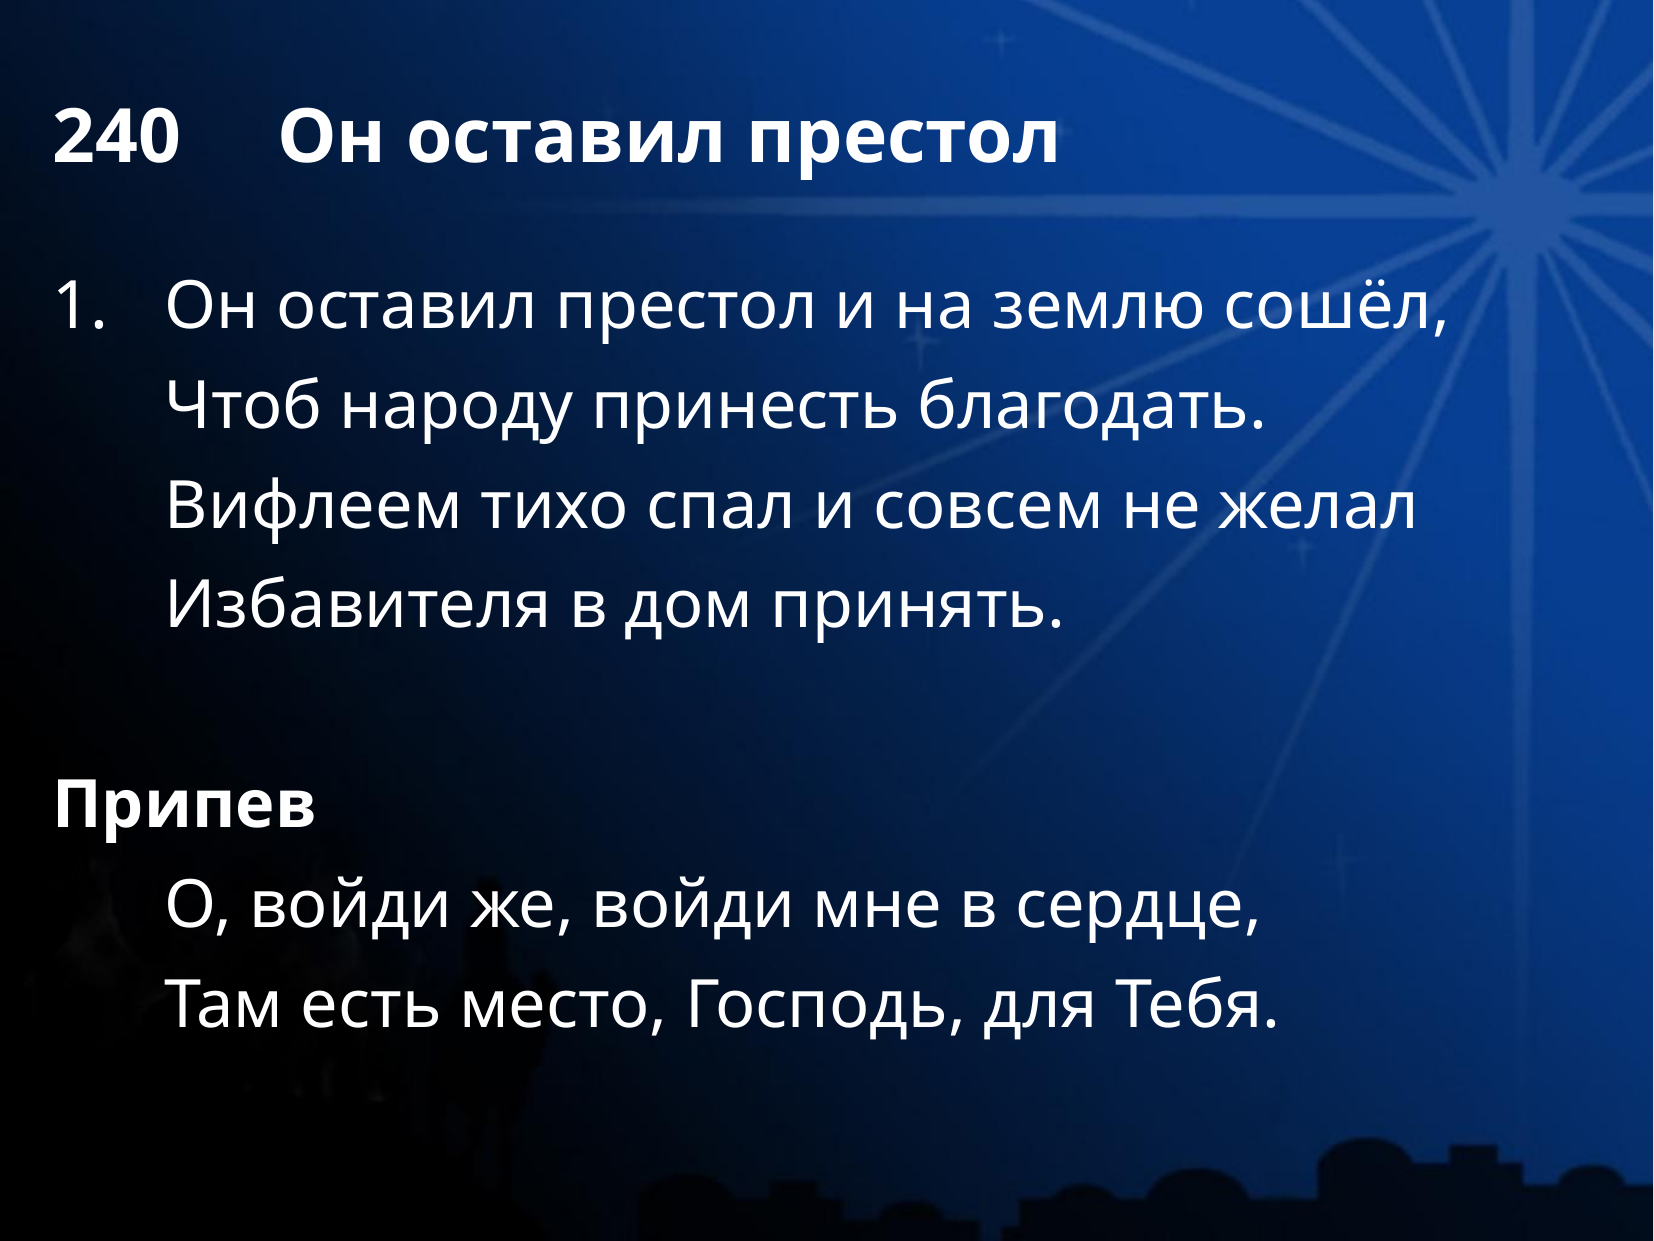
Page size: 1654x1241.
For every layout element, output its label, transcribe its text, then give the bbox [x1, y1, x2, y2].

text_box 1. Он оставил престол и на землю сошёл, Чтоб народу принесть благодать. Вифлеем тихо спал и совсем не желал Избавителя в дом принять. Припев О, войди же, войди мне в сердце, Там есть место, Господь, для Тебя. [37, 150, 1653, 1163]
picture [0, 0, 1654, 1241]
text_box 240 Он оставил престол [37, 75, 1576, 188]
